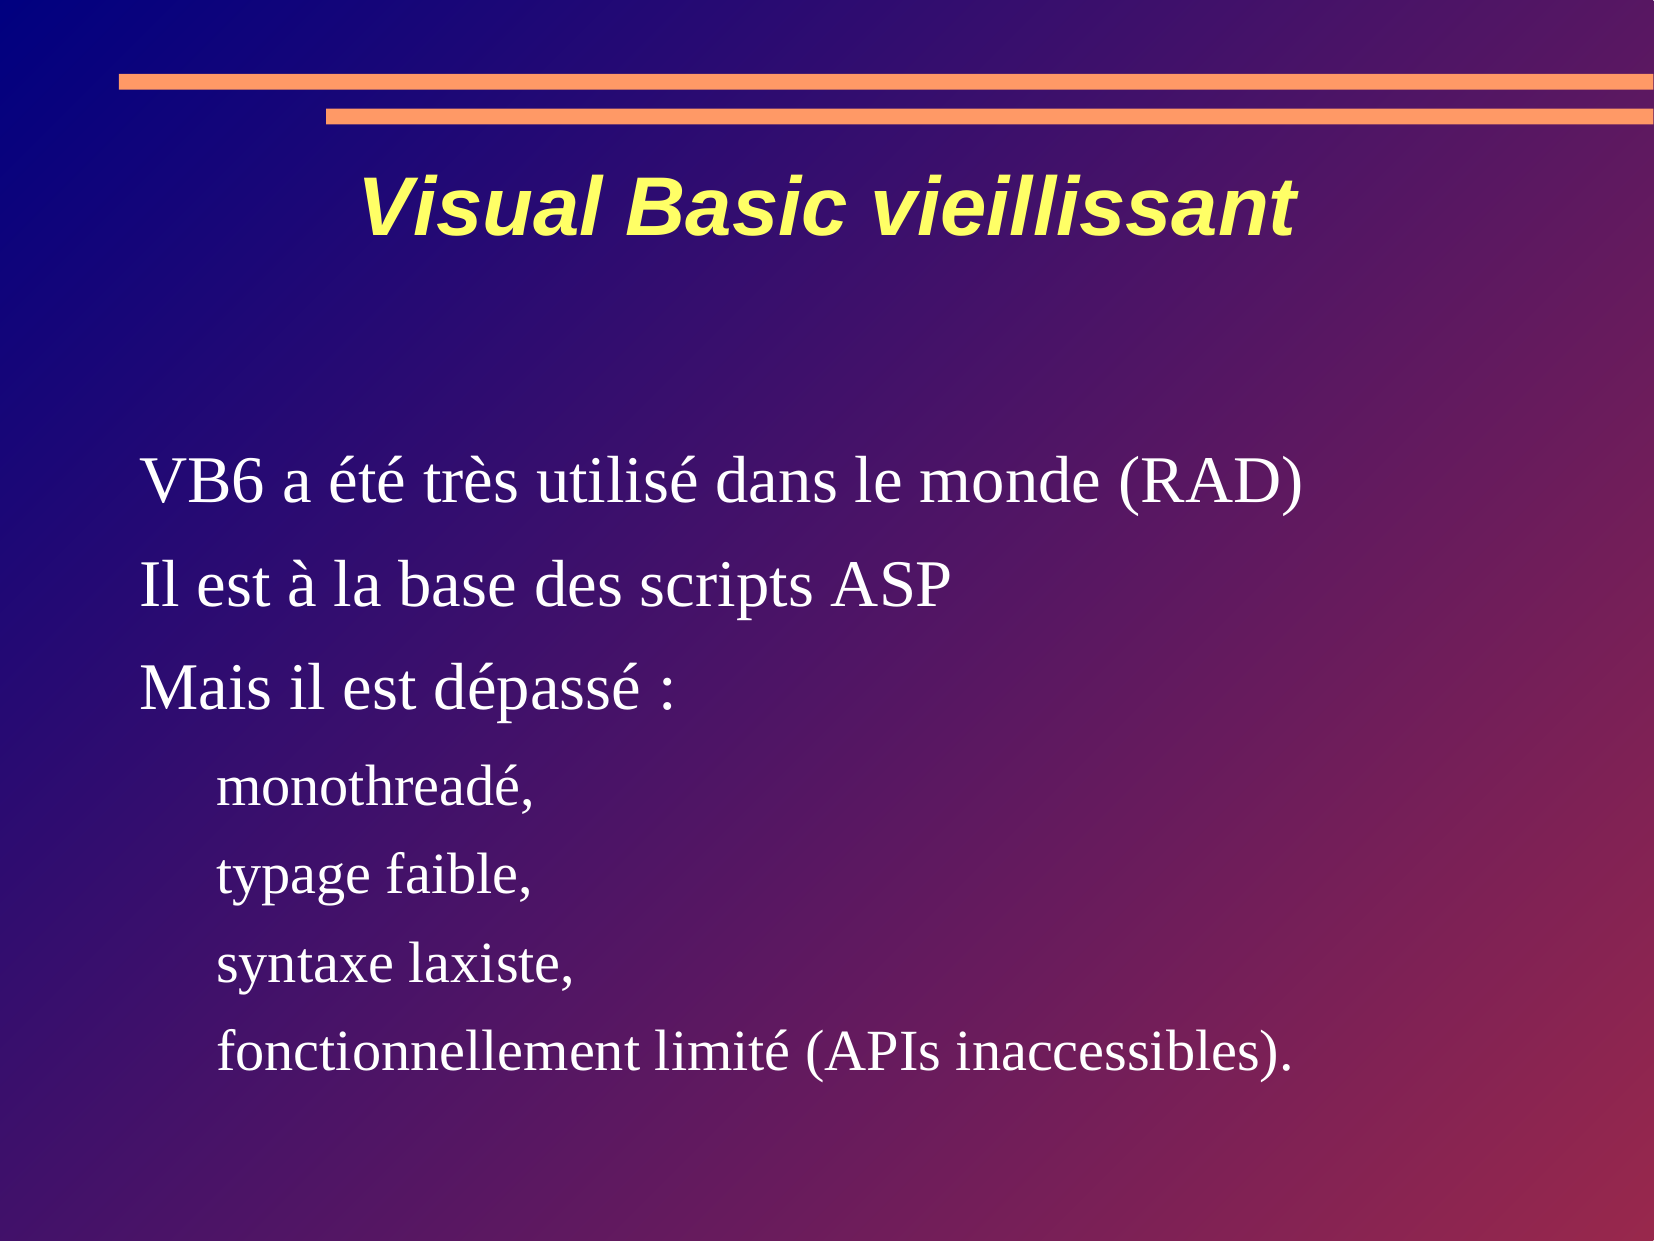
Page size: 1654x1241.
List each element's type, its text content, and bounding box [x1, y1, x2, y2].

title Visual Basic vieillissant [121, 102, 1534, 311]
list VB6 a été très utilisé dans le monde (RAD) Il est à la base des scripts ASP Mais il est dépassé : monothreadé, typage faible, syntaxe laxiste, fonctionnellement limité (APIs inaccessibles). [121, 443, 1534, 1127]
